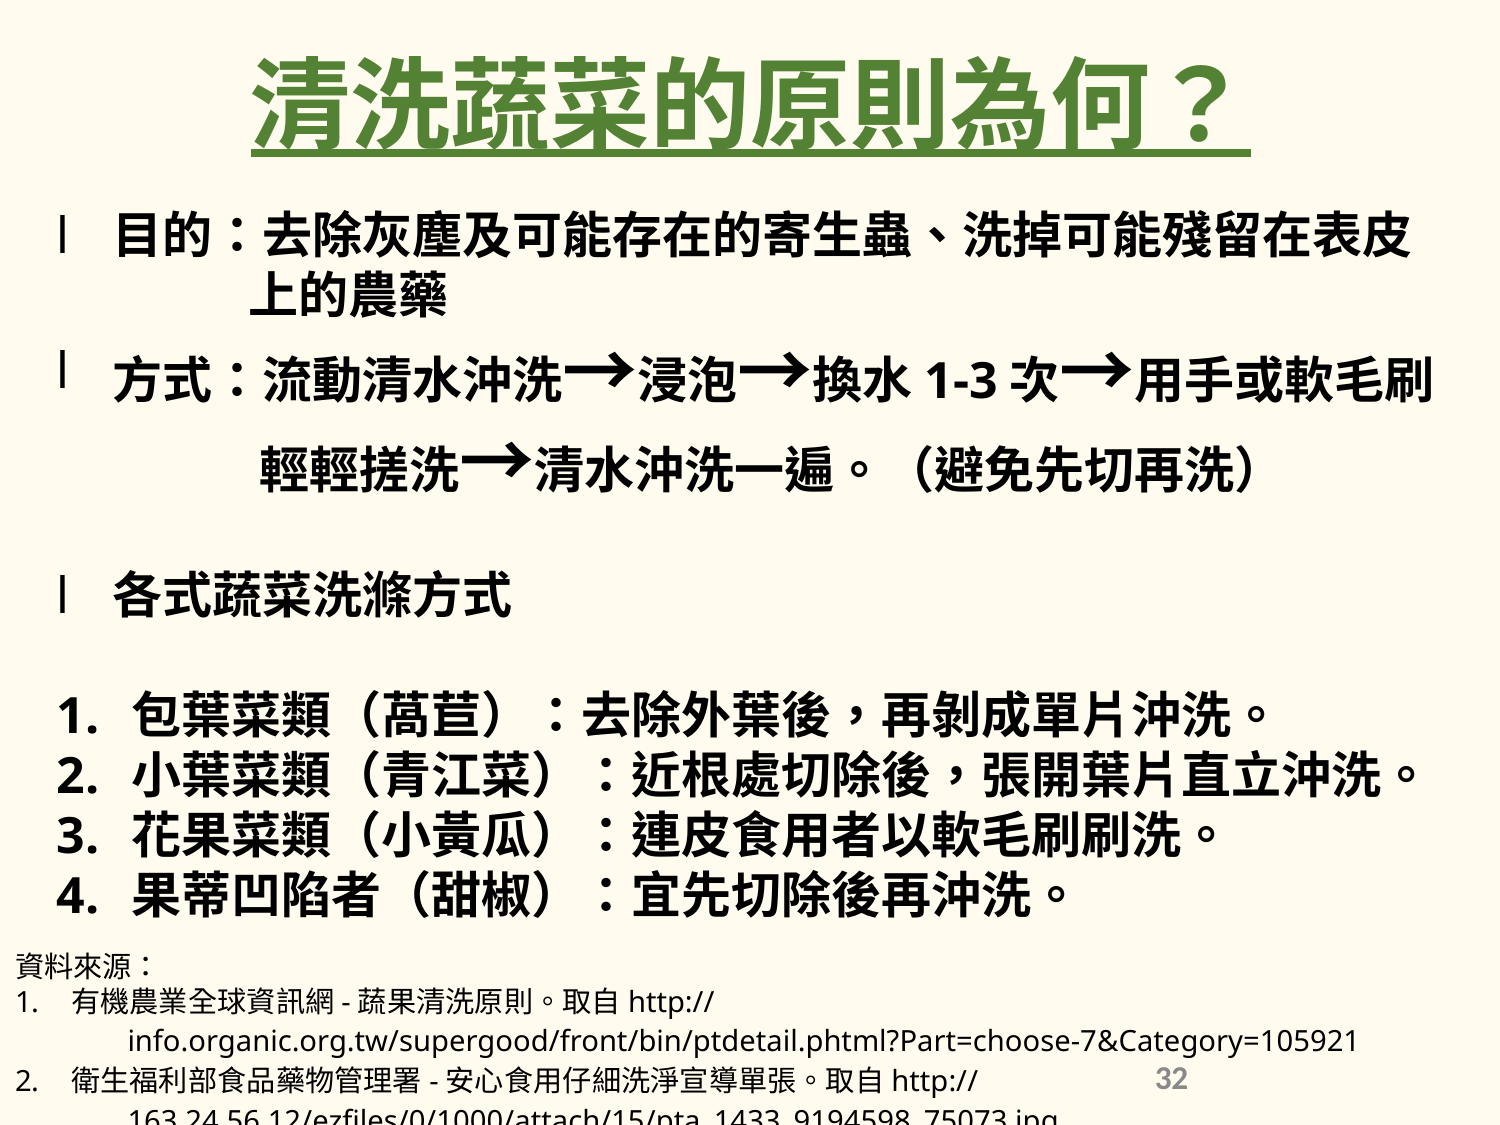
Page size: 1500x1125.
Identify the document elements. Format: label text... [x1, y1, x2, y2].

text_box 清洗蔬菜的原則為何？ [59, 34, 1442, 171]
text_box 目的：去除灰塵及可能存在的寄生蟲、洗掉可能殘留在表皮 上的農藥 方式：流動清水沖洗→浸泡→換水1-3次→用手或軟毛刷 輕輕搓洗→清水沖洗一遍。（避免先切再洗） 各式蔬菜洗滌方式 包葉菜類（萵苣）：去除外葉後，再剝成單片沖洗。 小葉菜類（青江菜）：近根處切除後，張開葉片直立沖洗。 花果菜類（小黃瓜）：連皮食用者以軟毛刷刷洗。 果蒂凹陷者（甜椒）：宜先切除後再沖洗。 [41, 196, 1471, 939]
text_box 資料來源： 有機農業全球資訊網-蔬果清洗原則。取自http://info.organic.org.tw/supergood/front/bin/ptdetail.phtml?Part=choose-7&Category=105921 衛生福利部食品藥物管理署-安心食用仔細洗淨宣導單張。取自http://163.24.56.12/ezfiles/0/1000/attach/15/pta_1433_9194598_75073.jpg [0, 940, 1500, 1125]
text_box 32 [1139, 1046, 1478, 1107]
